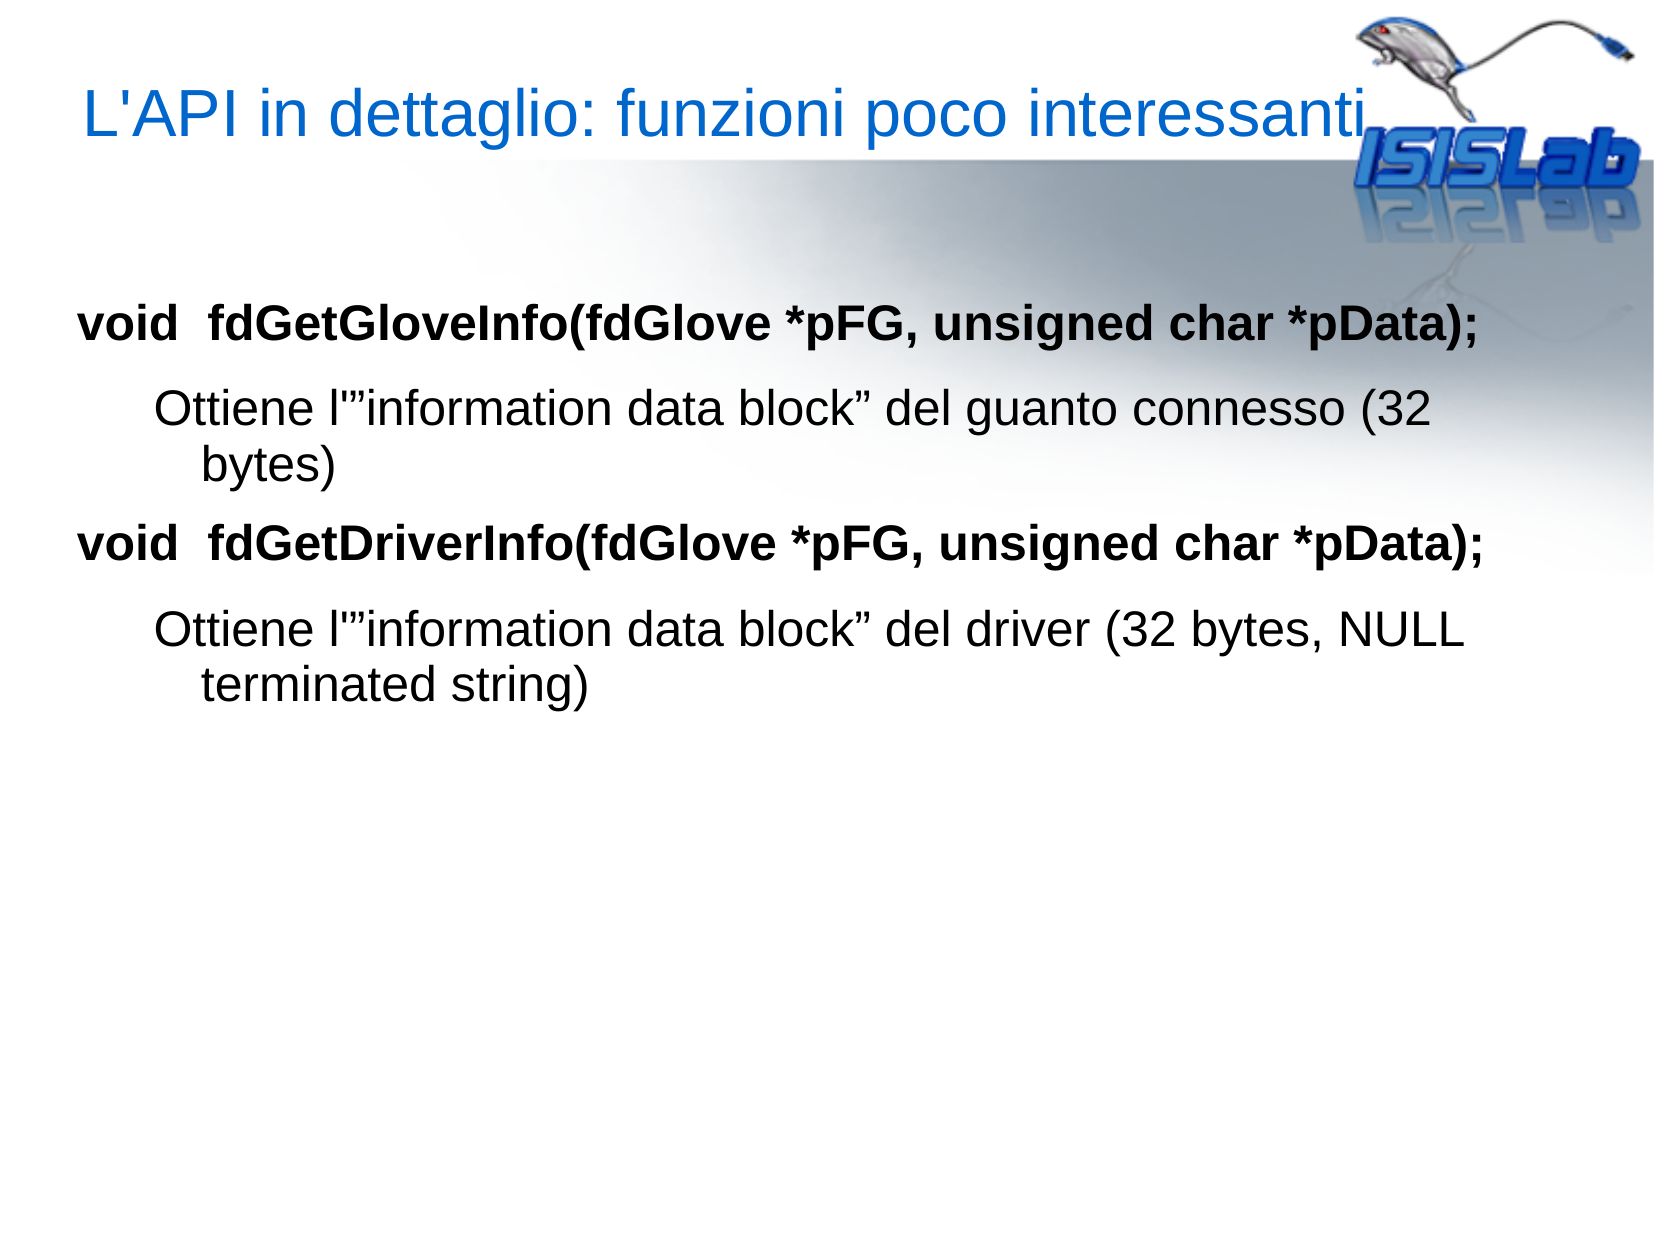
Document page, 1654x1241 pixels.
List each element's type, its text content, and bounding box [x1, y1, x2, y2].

picture [0, 0, 1654, 1241]
title L'API in dettaglio: funzioni poco interessanti [82, 49, 1571, 178]
list void fdGetGloveInfo(fdGlove *pFG, unsigned char *pData); Ottiene l'”information data block” del guanto connesso (32 bytes) void fdGetDriverInfo(fdGlove *pFG, unsigned char *pData); Ottiene l'”information data block” del driver (32 bytes, NULL terminated string) [59, 295, 1548, 1099]
